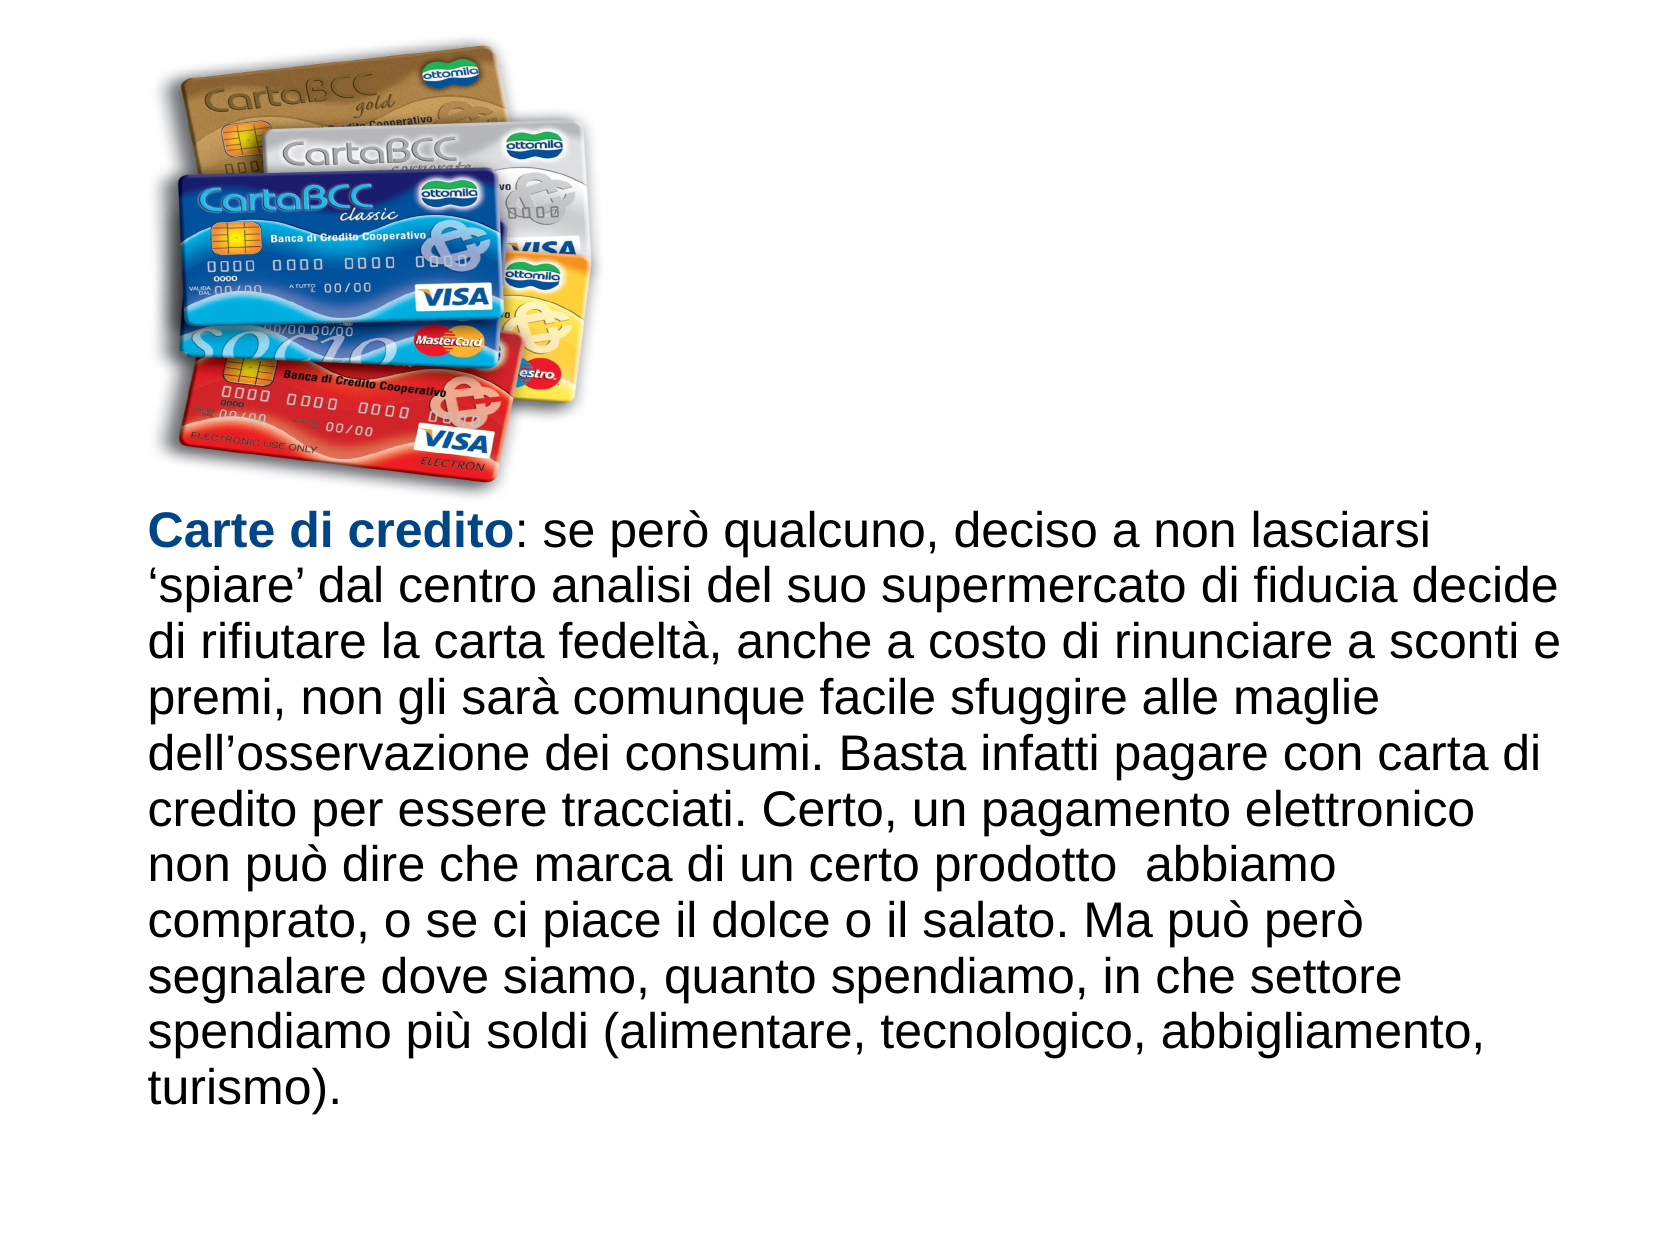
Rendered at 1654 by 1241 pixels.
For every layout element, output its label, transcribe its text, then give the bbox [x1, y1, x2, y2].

picture [147, 29, 616, 502]
list Carte di credito: se però qualcuno, deciso a non lasciarsi ‘spiare’ dal centro analisi del suo supermercato di fiducia decide di rifiutare la carta fedeltà, anche a costo di rinunciare a sconti e premi, non gli sarà comunque facile sfuggire alle maglie dell’osservazione dei consumi. Basta infatti pagare con carta di credito per essere tracciati. Certo, un pagamento elettronico non può dire che marca di un certo prodotto abbiamo comprato, o se ci piace il dolce o il salato. Ma può però segnalare dove siamo, quanto spendiamo, in che settore spendiamo più soldi (alimentare, tecnologico, abbigliamento, turismo). [76, 501, 1565, 1128]
